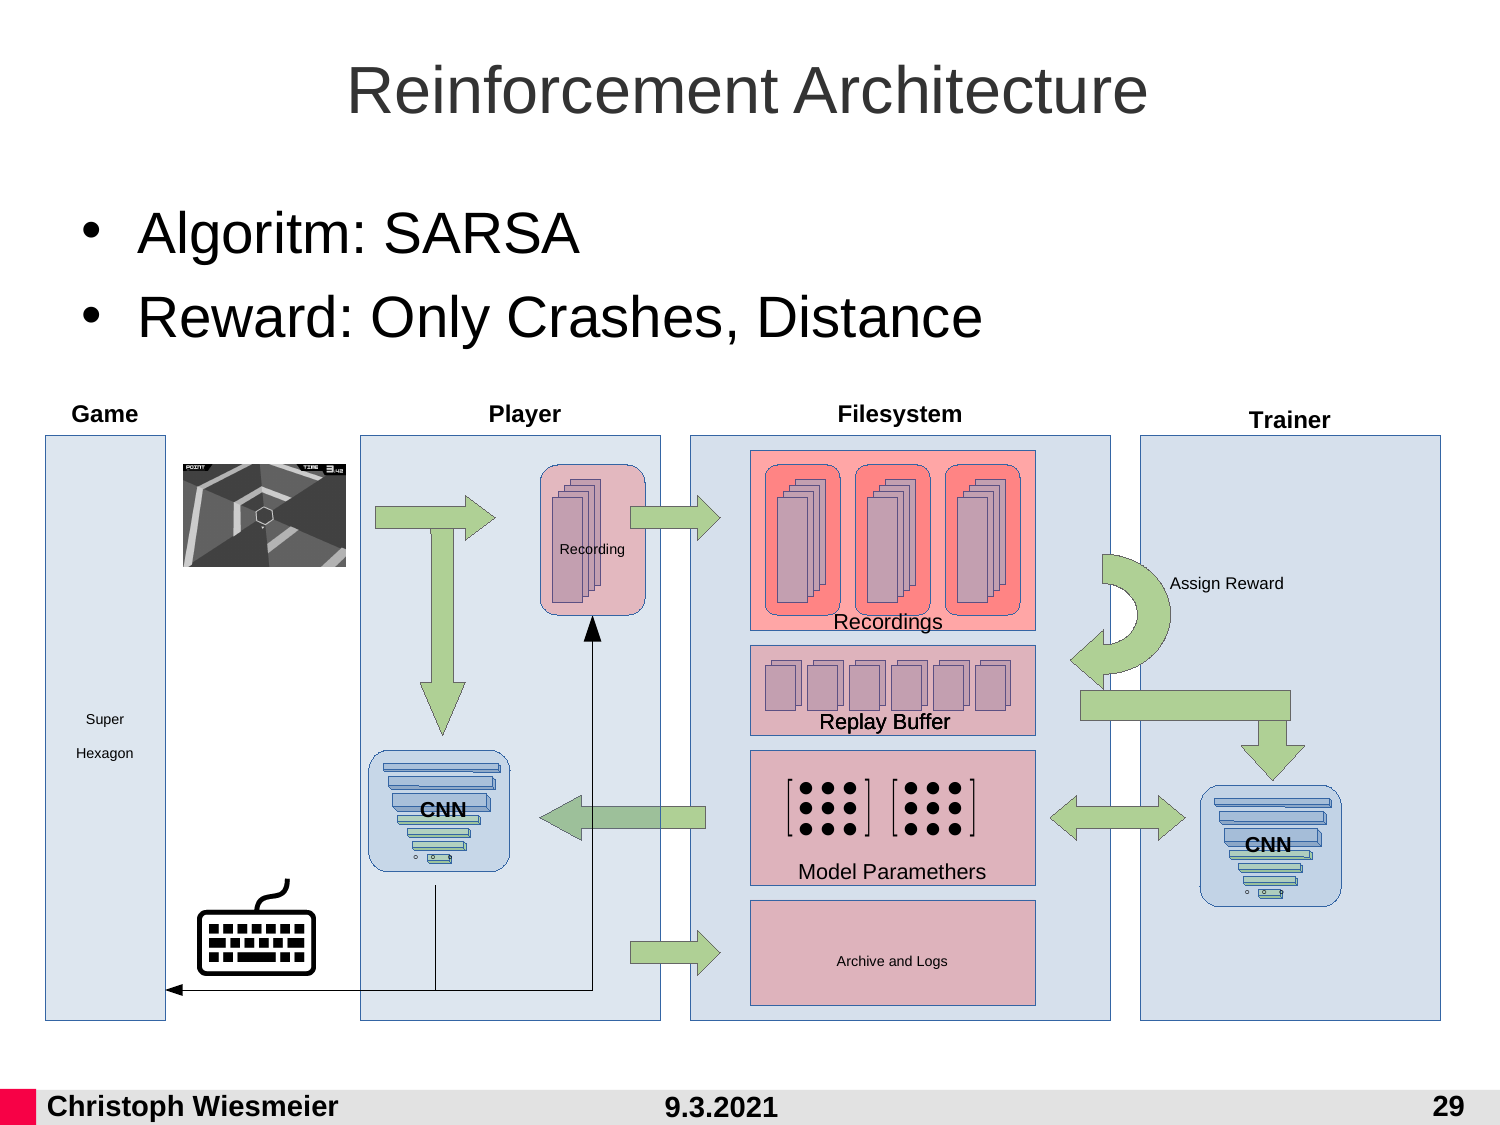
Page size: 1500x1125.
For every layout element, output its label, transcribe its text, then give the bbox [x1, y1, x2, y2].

text_box [360, 435, 1441, 1021]
text_box Recording [540, 464, 646, 616]
text_box Trainer [1155, 369, 1426, 441]
text_box o o o [1258, 889, 1280, 895]
text_box Game [0, 363, 241, 436]
text_box CNN [405, 763, 496, 830]
chart [885, 777, 983, 825]
text_box Recordings [783, 575, 994, 642]
text_box o o o [427, 854, 449, 860]
picture [183, 464, 346, 567]
text_box Player [390, 363, 661, 436]
picture [197, 872, 316, 990]
text_box Model Paramethers [765, 825, 1021, 891]
chart [780, 777, 878, 825]
text_box Assign Reward [1155, 545, 1306, 601]
text_box Filesystem [765, 363, 1036, 436]
text_box Archive and Logs [750, 900, 1036, 1006]
text_box Replay Buffer [780, 675, 991, 742]
title Reinforcement Architecture [79, 25, 1417, 149]
text_box CNN [1230, 798, 1321, 865]
text_box Super Hexagon [45, 436, 166, 1021]
list Algoritm: SARSA Reward: Only Crashes, Distance [66, 187, 1417, 405]
